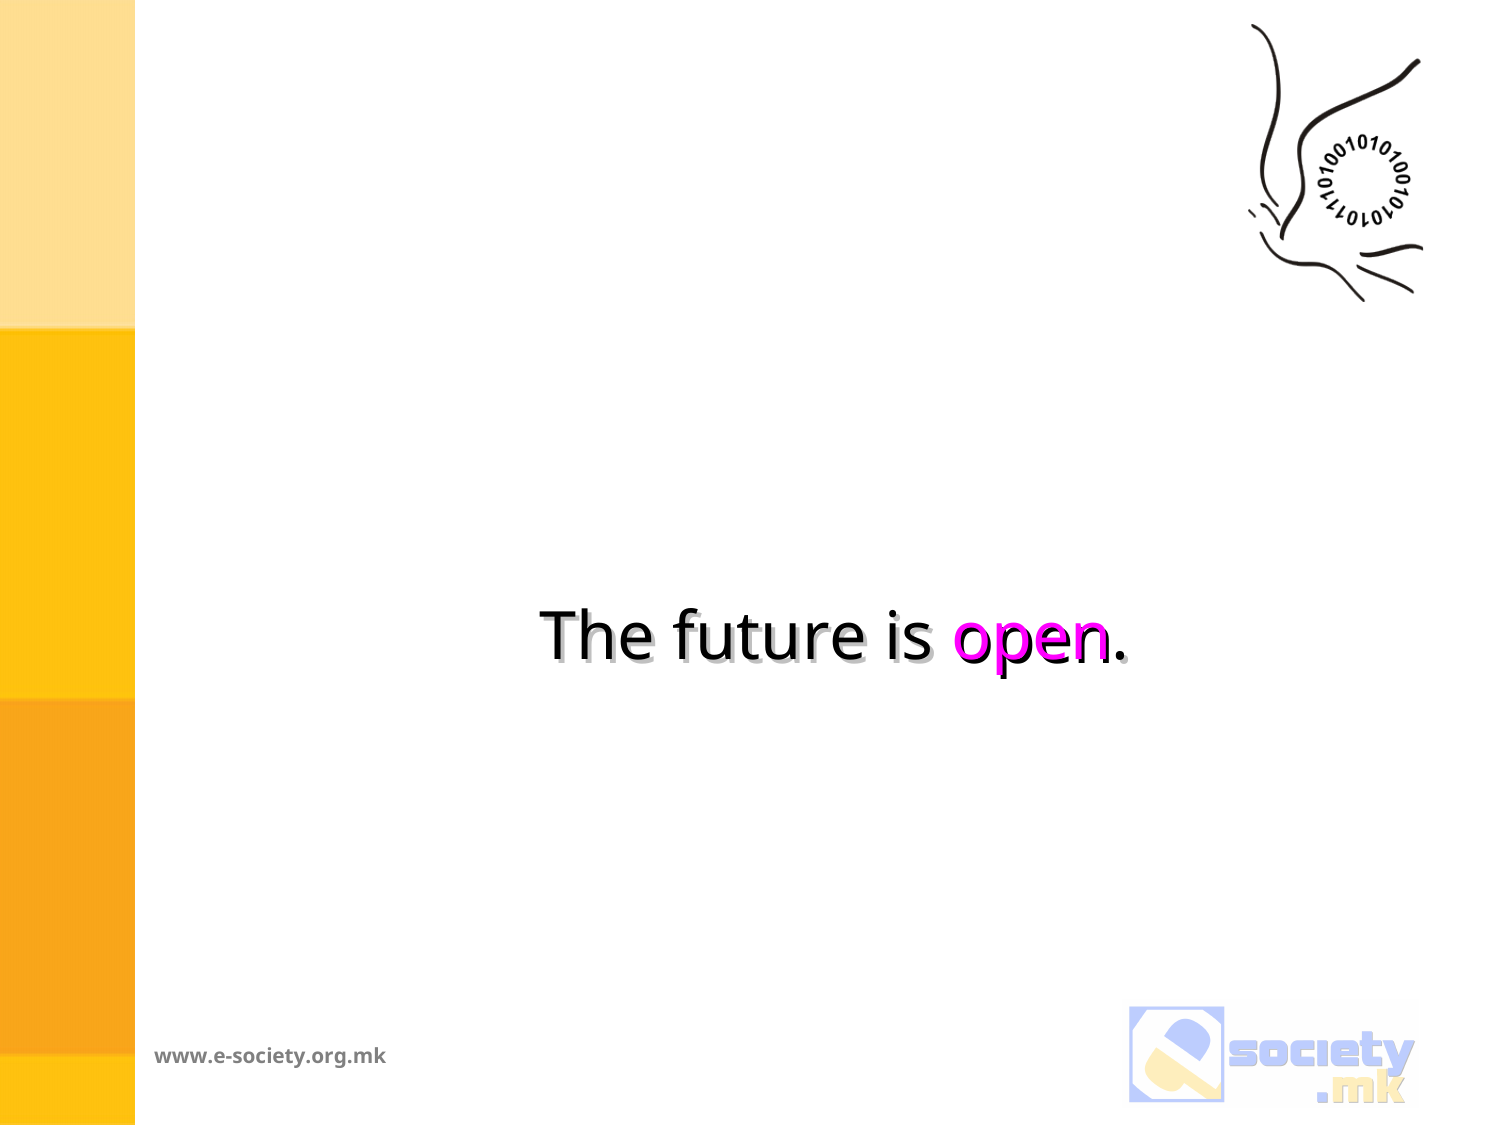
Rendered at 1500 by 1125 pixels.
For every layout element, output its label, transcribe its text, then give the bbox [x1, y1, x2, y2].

subtitle The future is open. [169, 262, 1425, 1006]
picture [0, 0, 135, 1125]
picture [1248, 24, 1424, 262]
